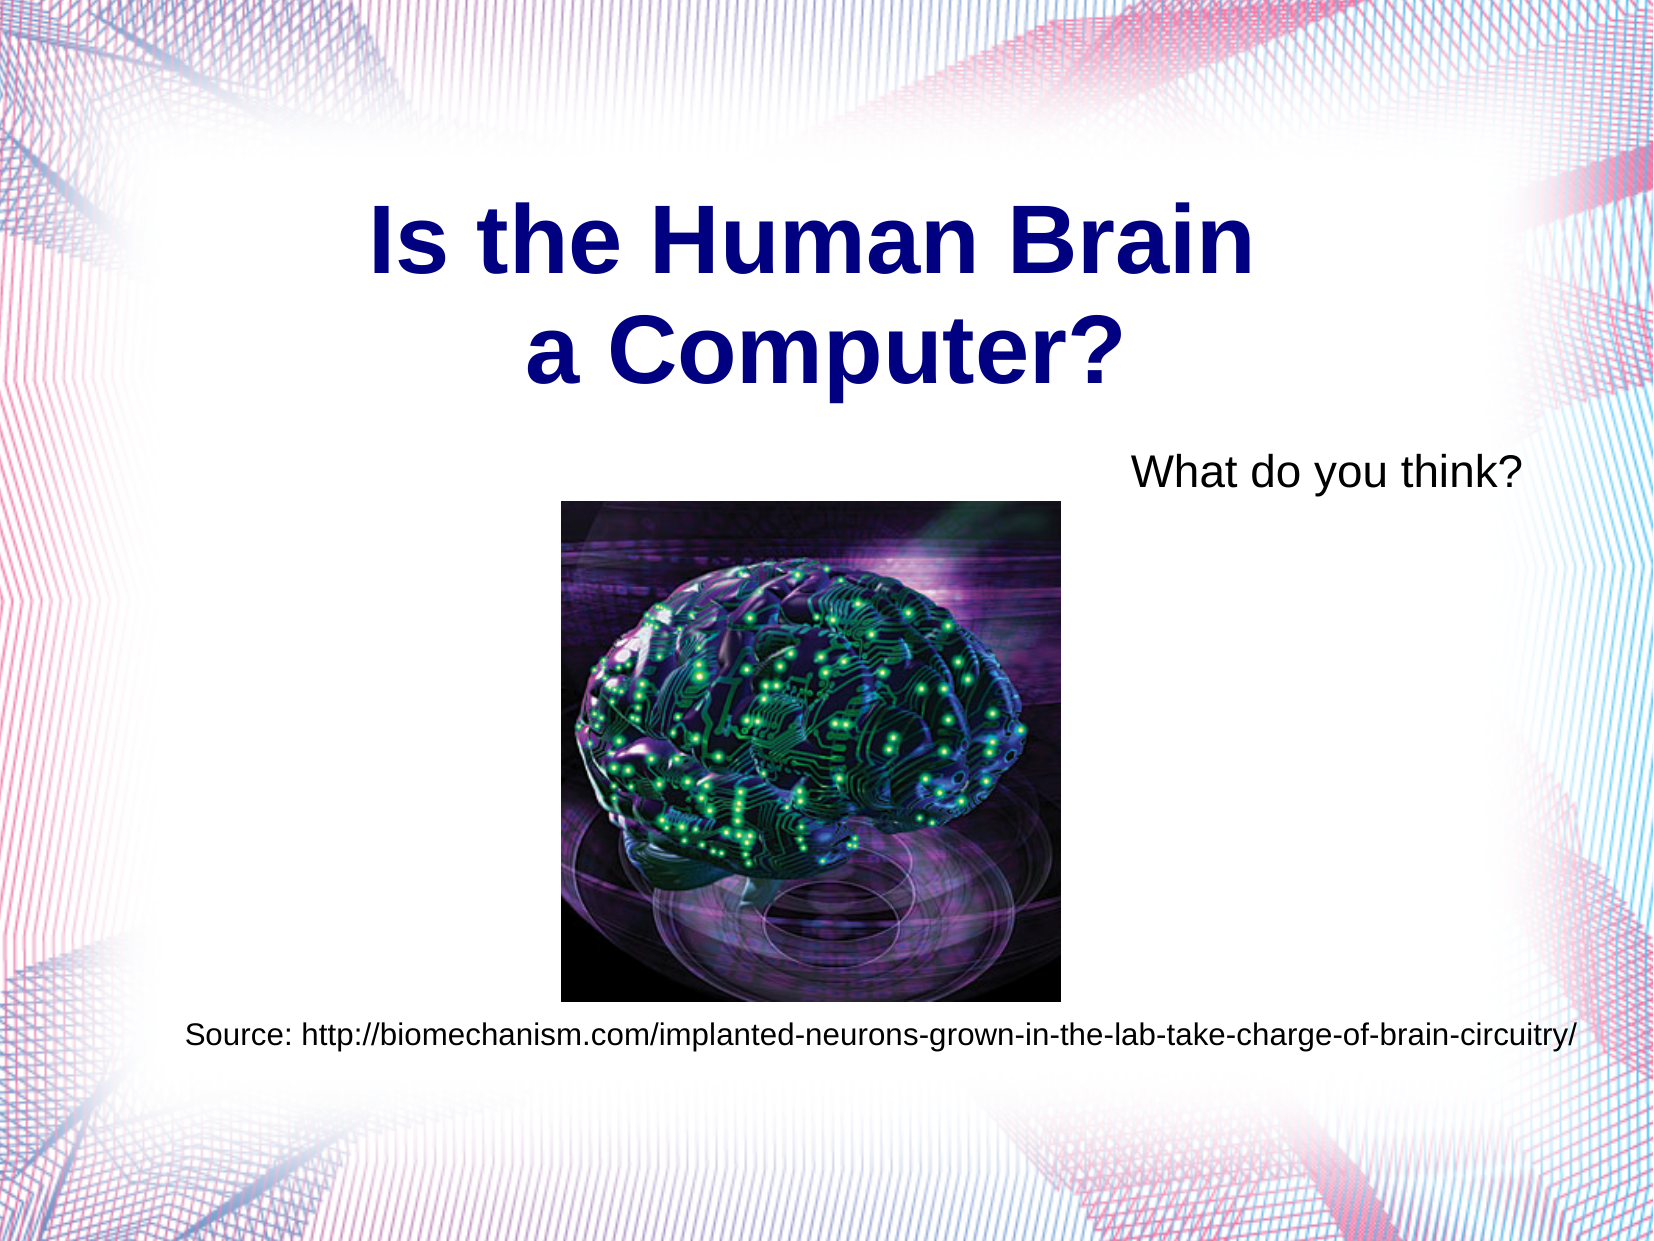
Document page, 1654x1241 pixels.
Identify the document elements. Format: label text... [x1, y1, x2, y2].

picture [0, 0, 1654, 1241]
text_box Source: http://biomechanism.com/implanted-neurons-grown-in-the-lab-take-charge-of-brain-circuitry/ [118, 1009, 1595, 1097]
text_box What do you think? [1116, 439, 1566, 505]
title Is the Human Brain a Computer? [82, 185, 1571, 404]
